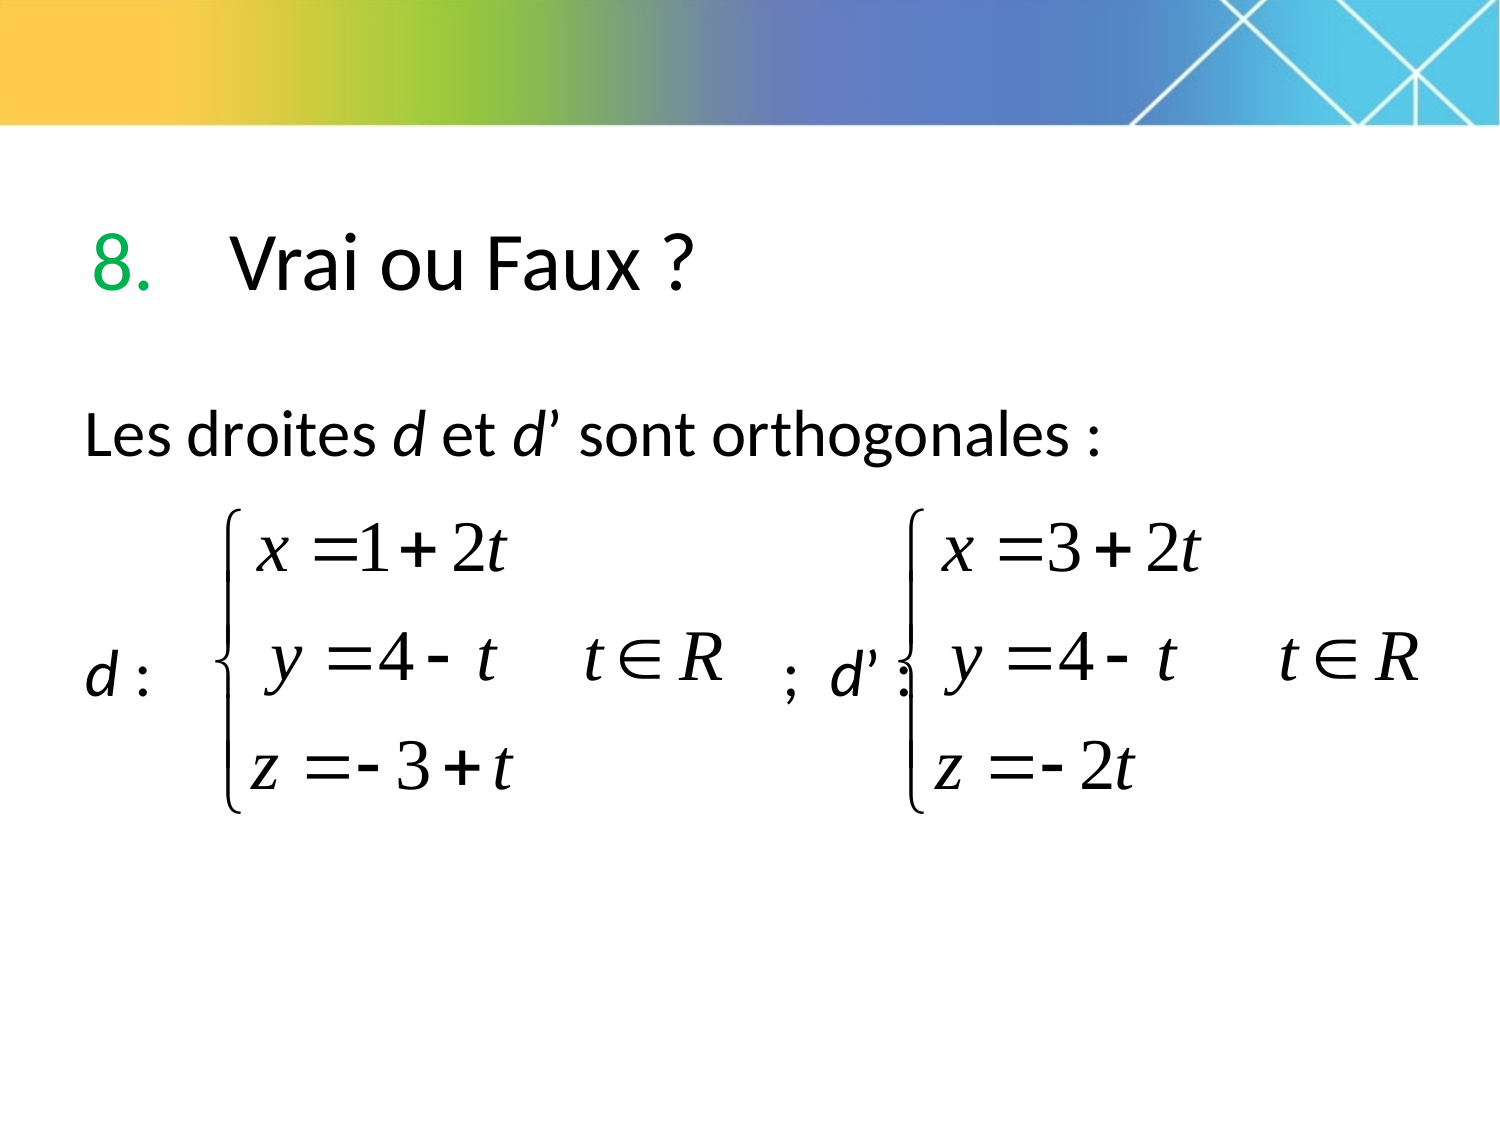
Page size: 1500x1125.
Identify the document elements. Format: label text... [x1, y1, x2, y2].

text_box Les droites d et d’ sont orthogonales : d : ; d’ : [70, 302, 1465, 1038]
chart [199, 492, 739, 833]
chart [883, 492, 1435, 832]
picture [0, 0, 1500, 127]
title Vrai ou Faux ? [76, 163, 1500, 351]
